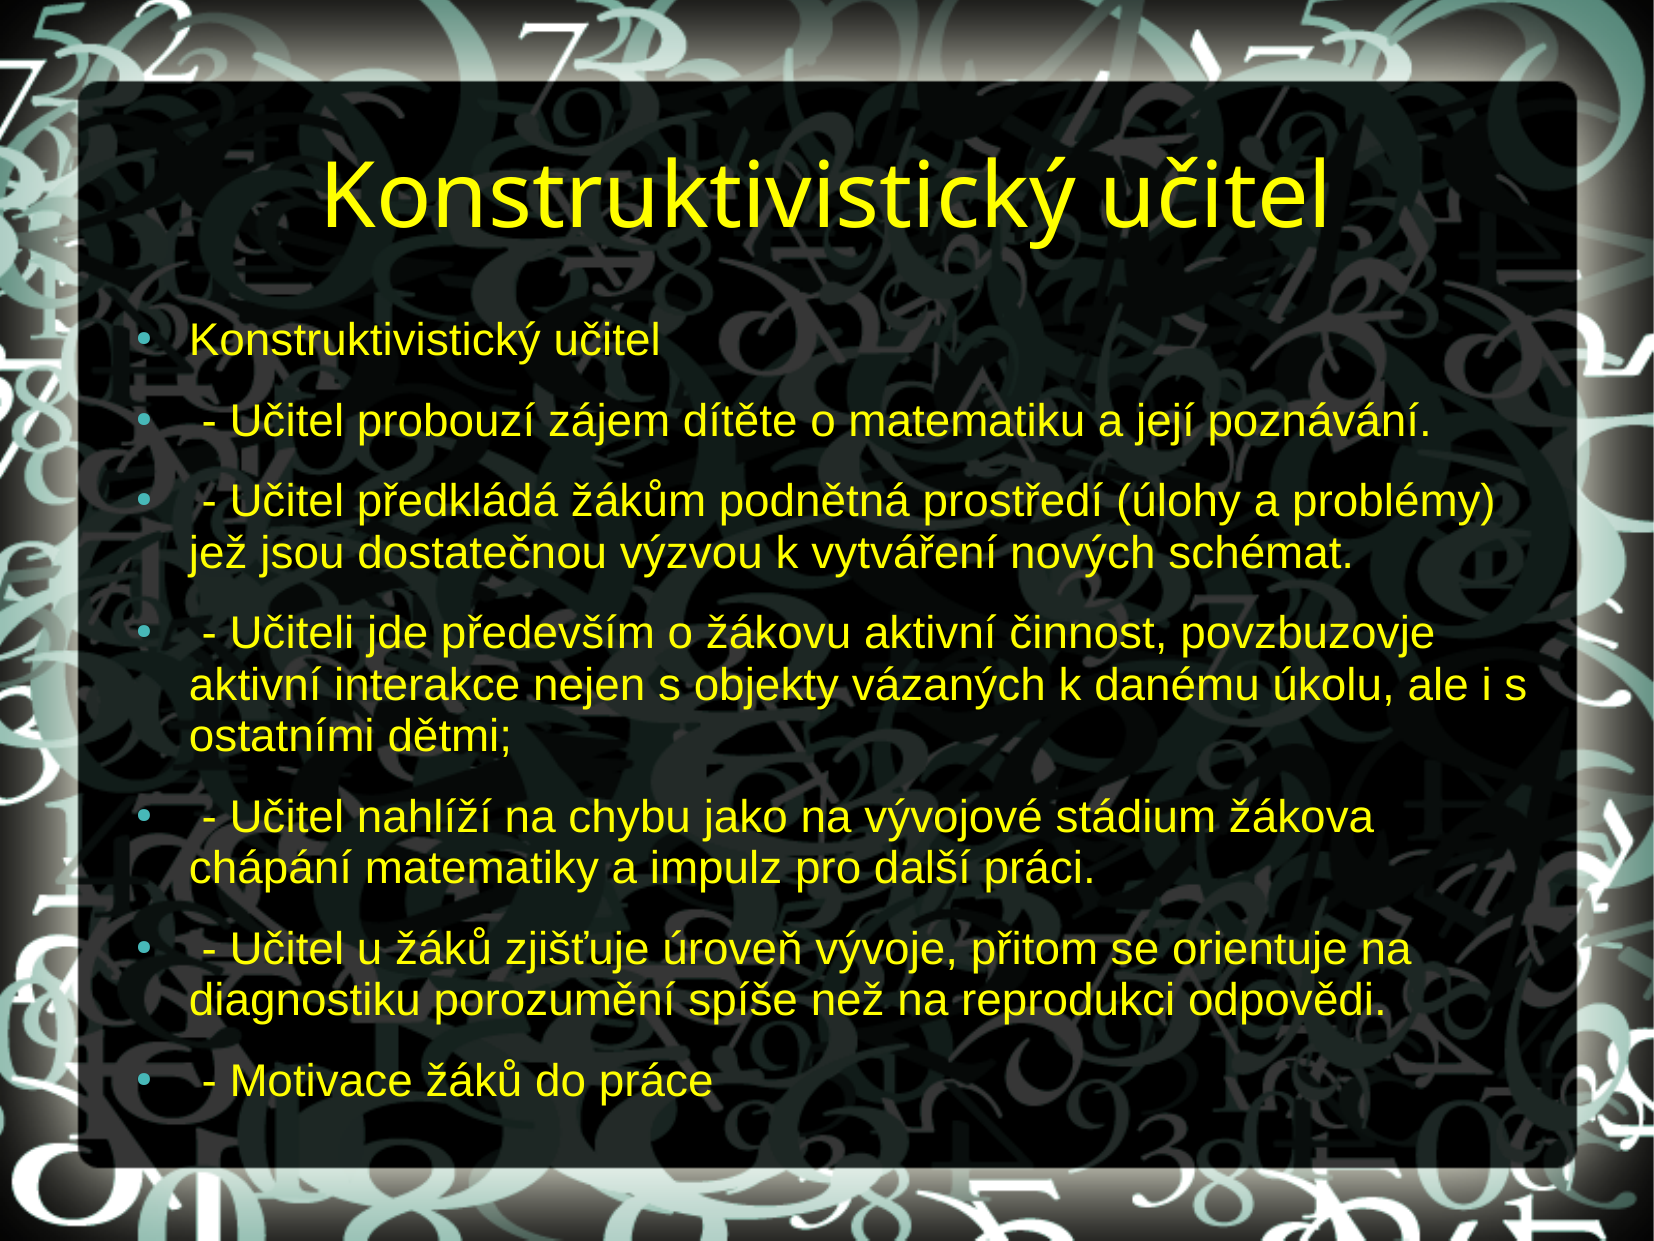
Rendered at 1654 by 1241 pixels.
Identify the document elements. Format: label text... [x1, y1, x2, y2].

list Konstruktivistický učitel - Učitel probouzí zájem dítěte o matematiku a její poznávání. - Učitel předkládá žákům podnětná prostředí (úlohy a problémy) jež jsou dostatečnou výzvou k vytváření nových schémat. - Učiteli jde především o žákovu aktivní činnost, povzbuzovje aktivní interakce nejen s objekty vázaných k danému úkolu, ale i s ostatními dětmi; - Učitel nahlíží na chybu jako na vývojové stádium žákova chápání matematiky a impulz pro další práci. - Učitel u žáků zjišťuje úroveň vývoje, přitom se orientuje na diagnostiku porozumění spíše než na reprodukci odpovědi. - Motivace žáků do práce [118, 313, 1542, 1107]
title Konstruktivistický učitel [82, 88, 1571, 296]
picture [0, 0, 1654, 1241]
